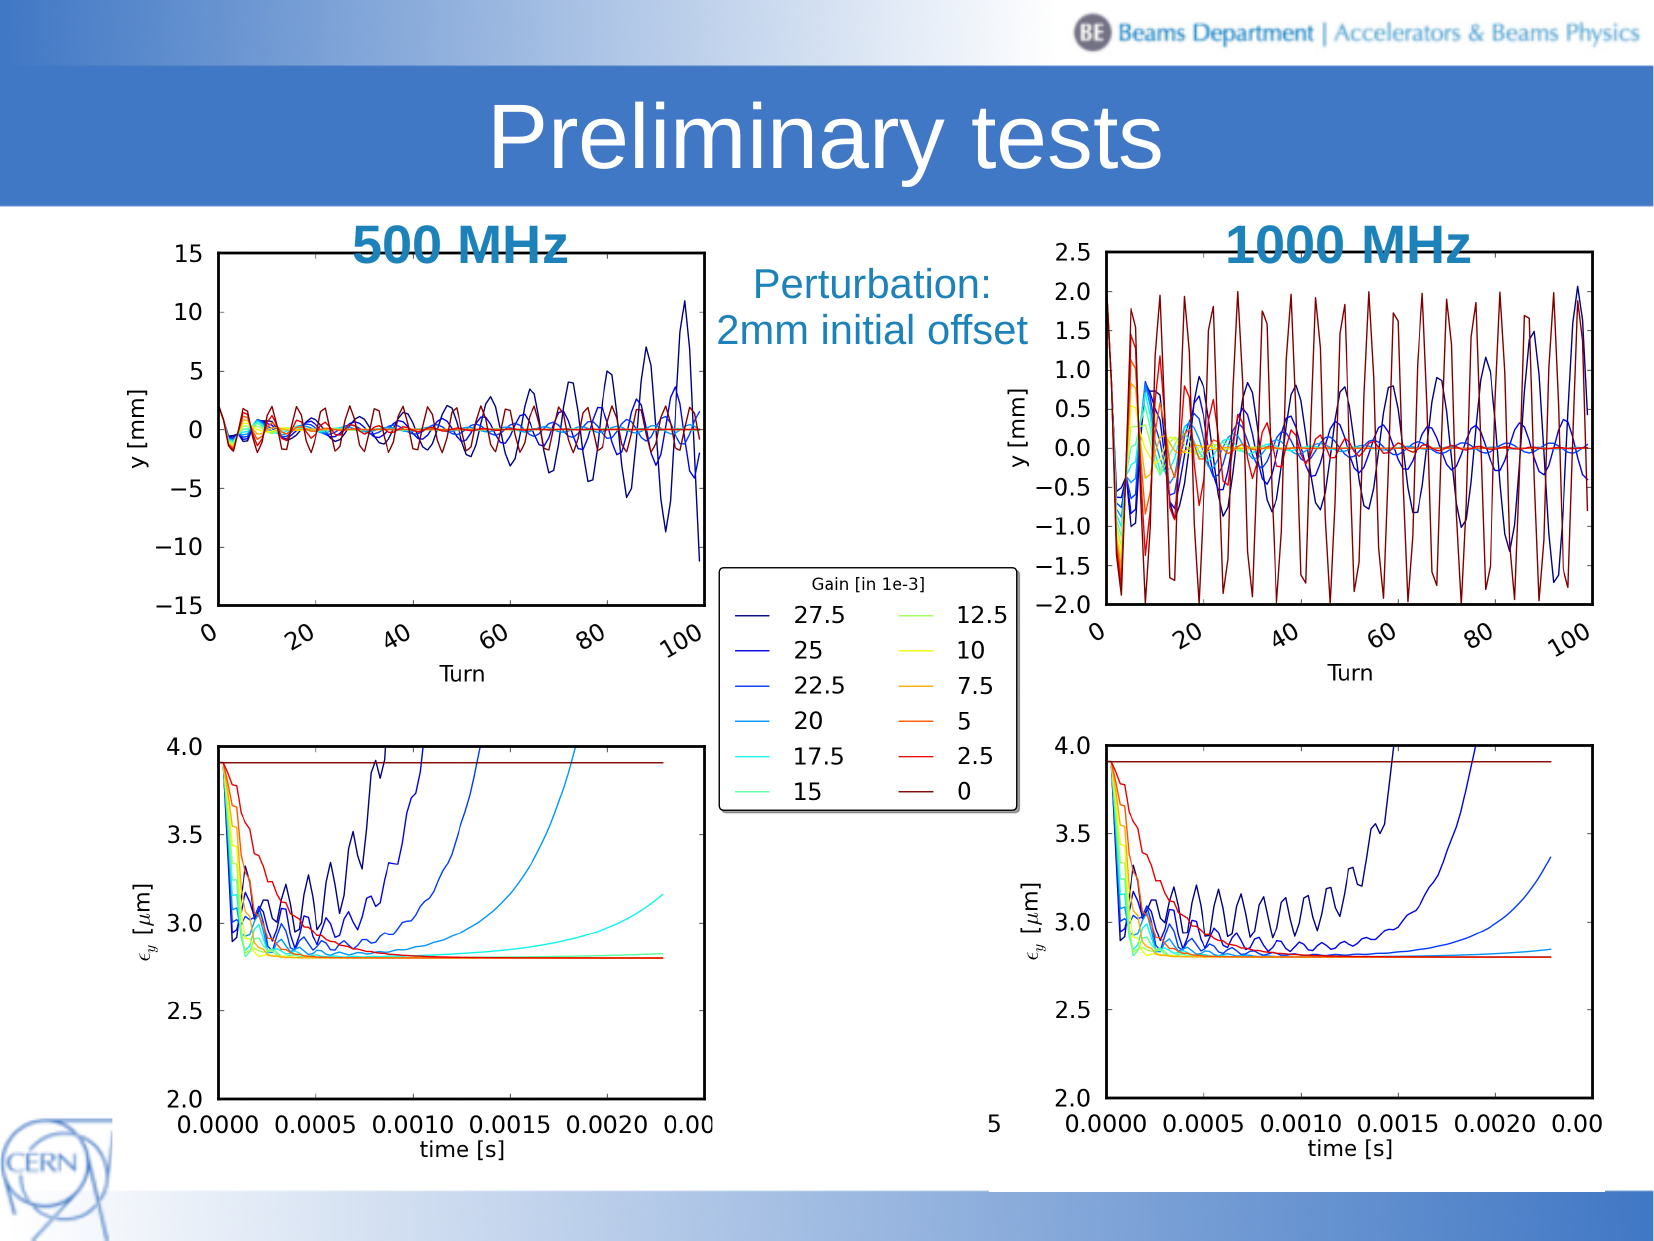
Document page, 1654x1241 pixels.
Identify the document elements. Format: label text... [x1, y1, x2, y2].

picture [0, 0, 1654, 1241]
text_box 1000 MHz [1210, 206, 1489, 283]
title Preliminary tests [82, 49, 1571, 226]
text_box Perturbation: 2mm initial offset [701, 253, 1044, 362]
text_box 500 MHz [337, 206, 586, 283]
